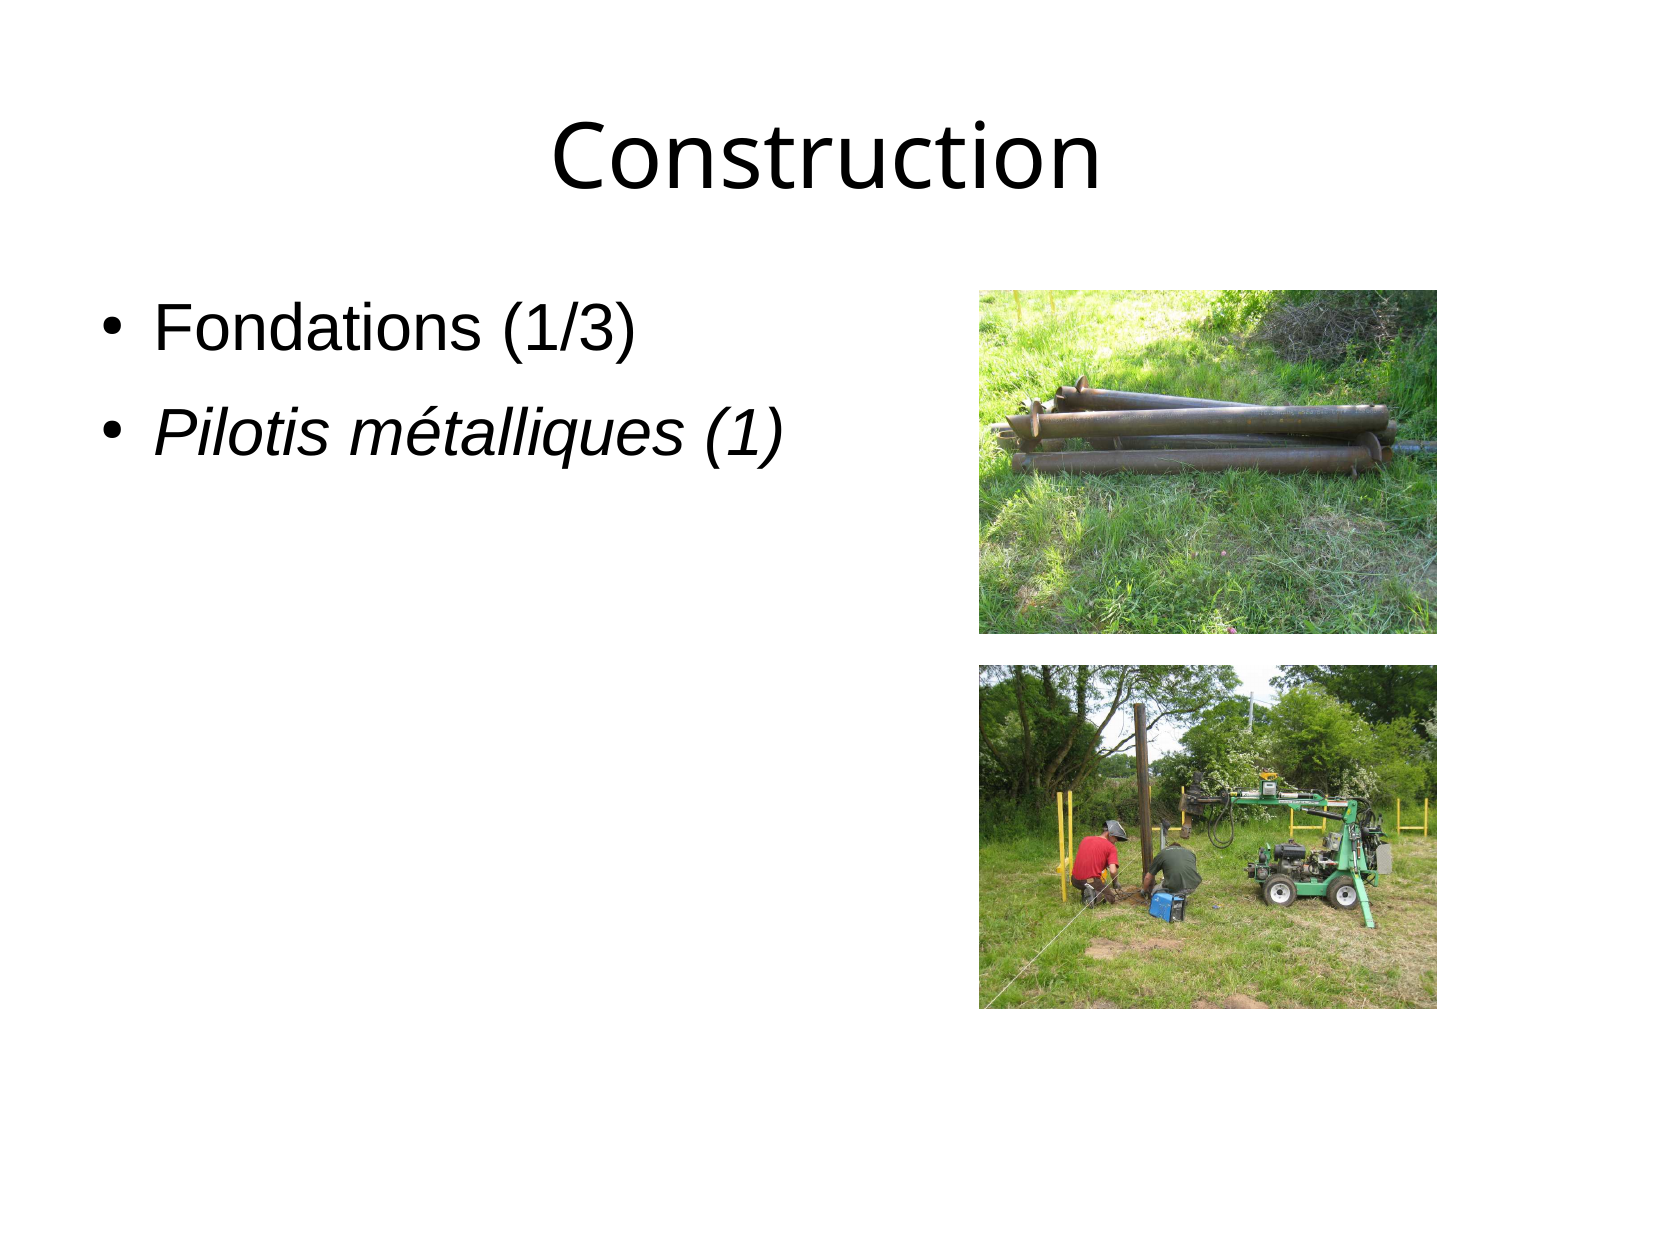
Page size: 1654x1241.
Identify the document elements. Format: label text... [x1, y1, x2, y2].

title Construction [82, 49, 1571, 257]
picture [979, 290, 1437, 634]
picture [979, 665, 1437, 1009]
list Fondations (1/3) Pilotis métalliques (1) [82, 290, 809, 1010]
